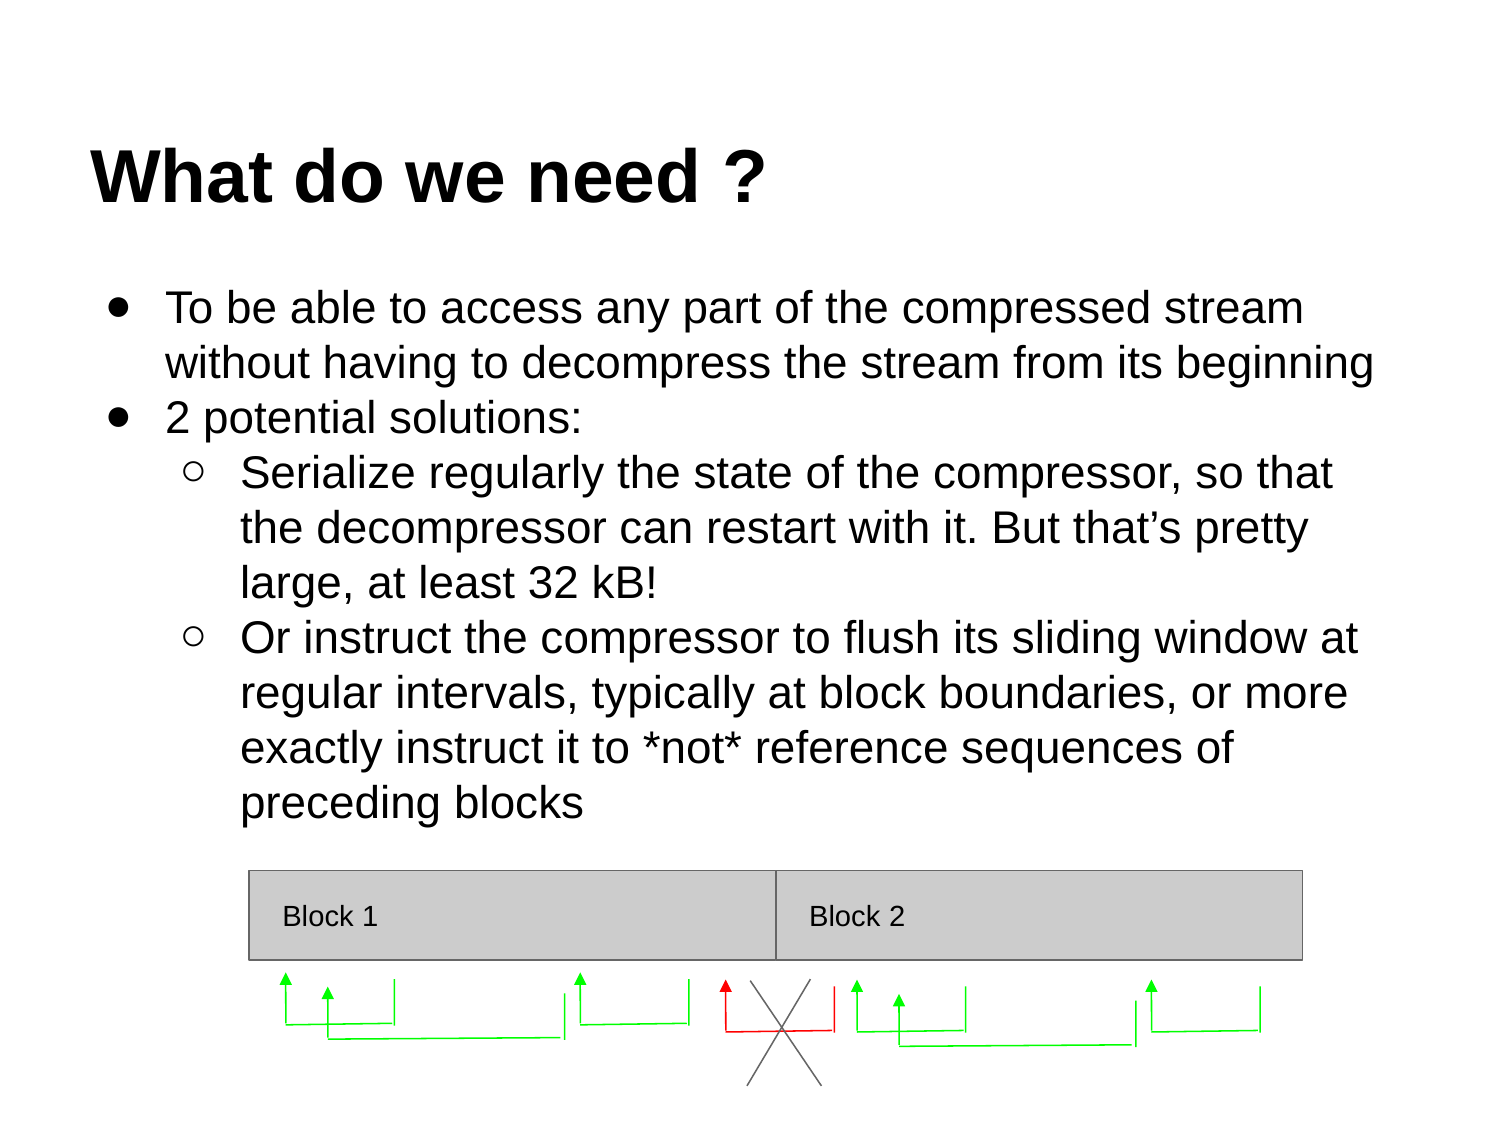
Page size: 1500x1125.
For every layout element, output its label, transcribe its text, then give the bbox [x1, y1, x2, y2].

title What do we need ? [75, 45, 1425, 233]
text_box [248, 870, 1303, 960]
list To be able to access any part of the compressed stream without having to decompress the stream from its beginning 2 potential solutions: Serialize regularly the state of the compressor, so that the decompressor can restart with it. But that’s pretty large, at least 32 kB! Or instruct the compressor to flush its sliding window at regular intervals, typically at block boundaries, or more exactly instruct it to *not* reference sequences of preceding blocks [75, 262, 1425, 1078]
text_box Block 2 [794, 882, 1295, 948]
text_box Block 1 [267, 882, 768, 948]
